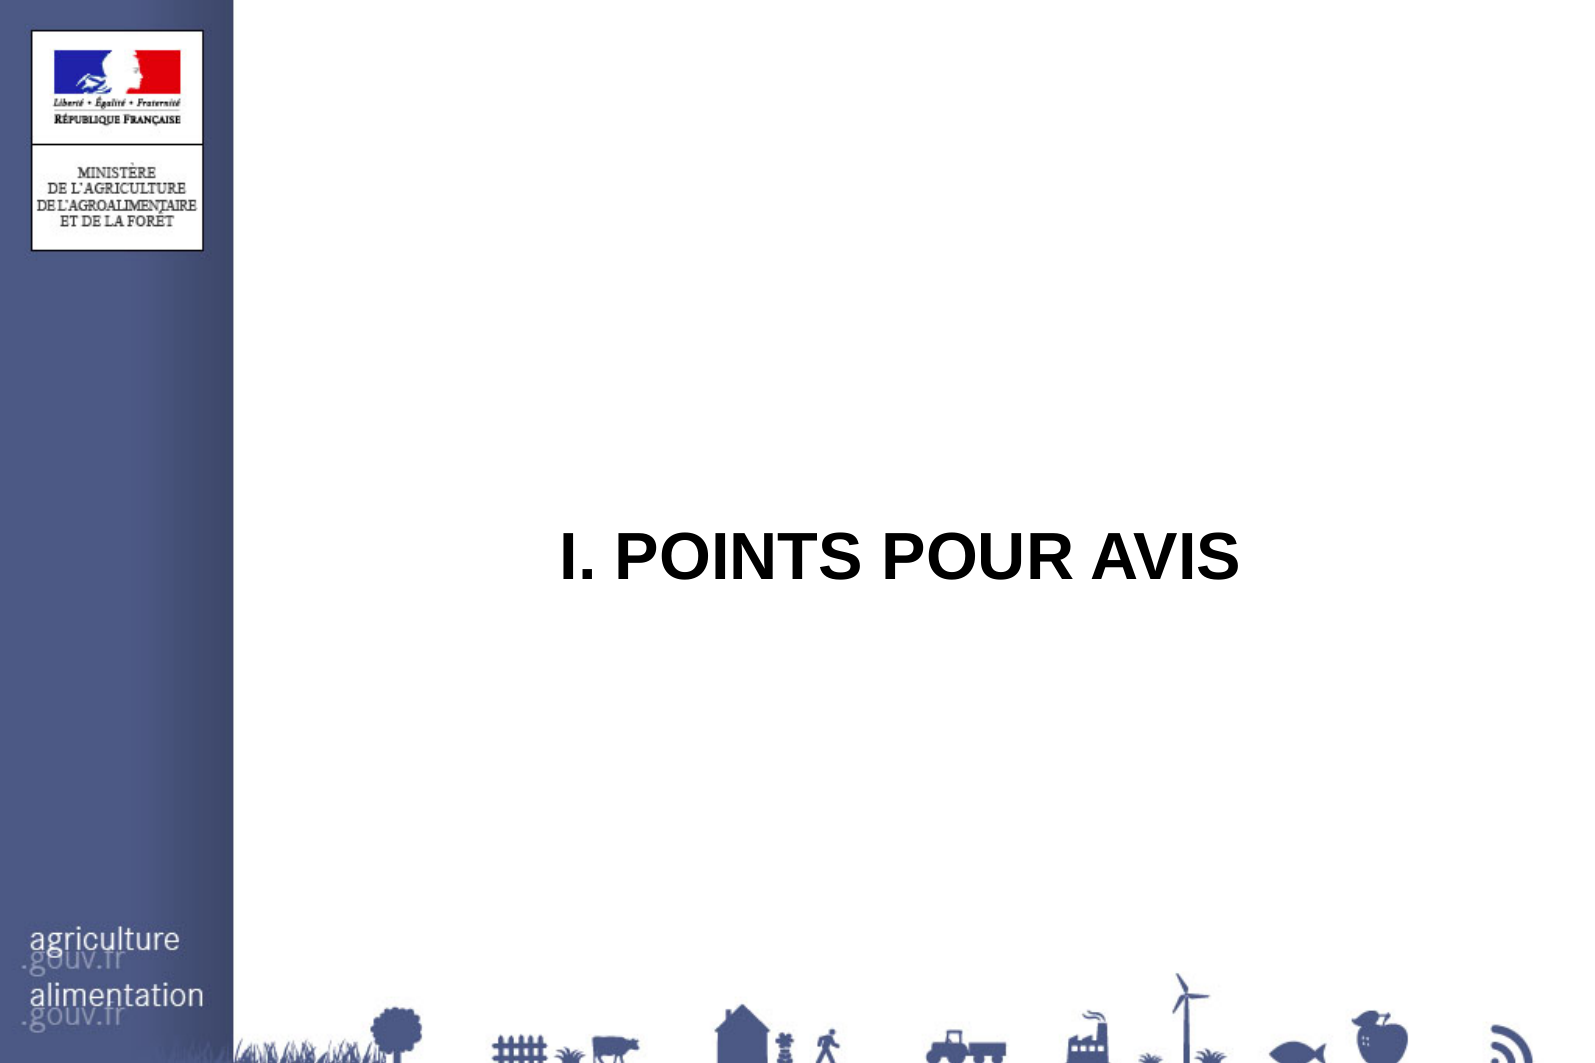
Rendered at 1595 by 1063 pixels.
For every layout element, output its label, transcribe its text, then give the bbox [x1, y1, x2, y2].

subtitle I. POINTS POUR AVIS [265, 248, 1536, 866]
picture [0, 0, 1595, 1063]
